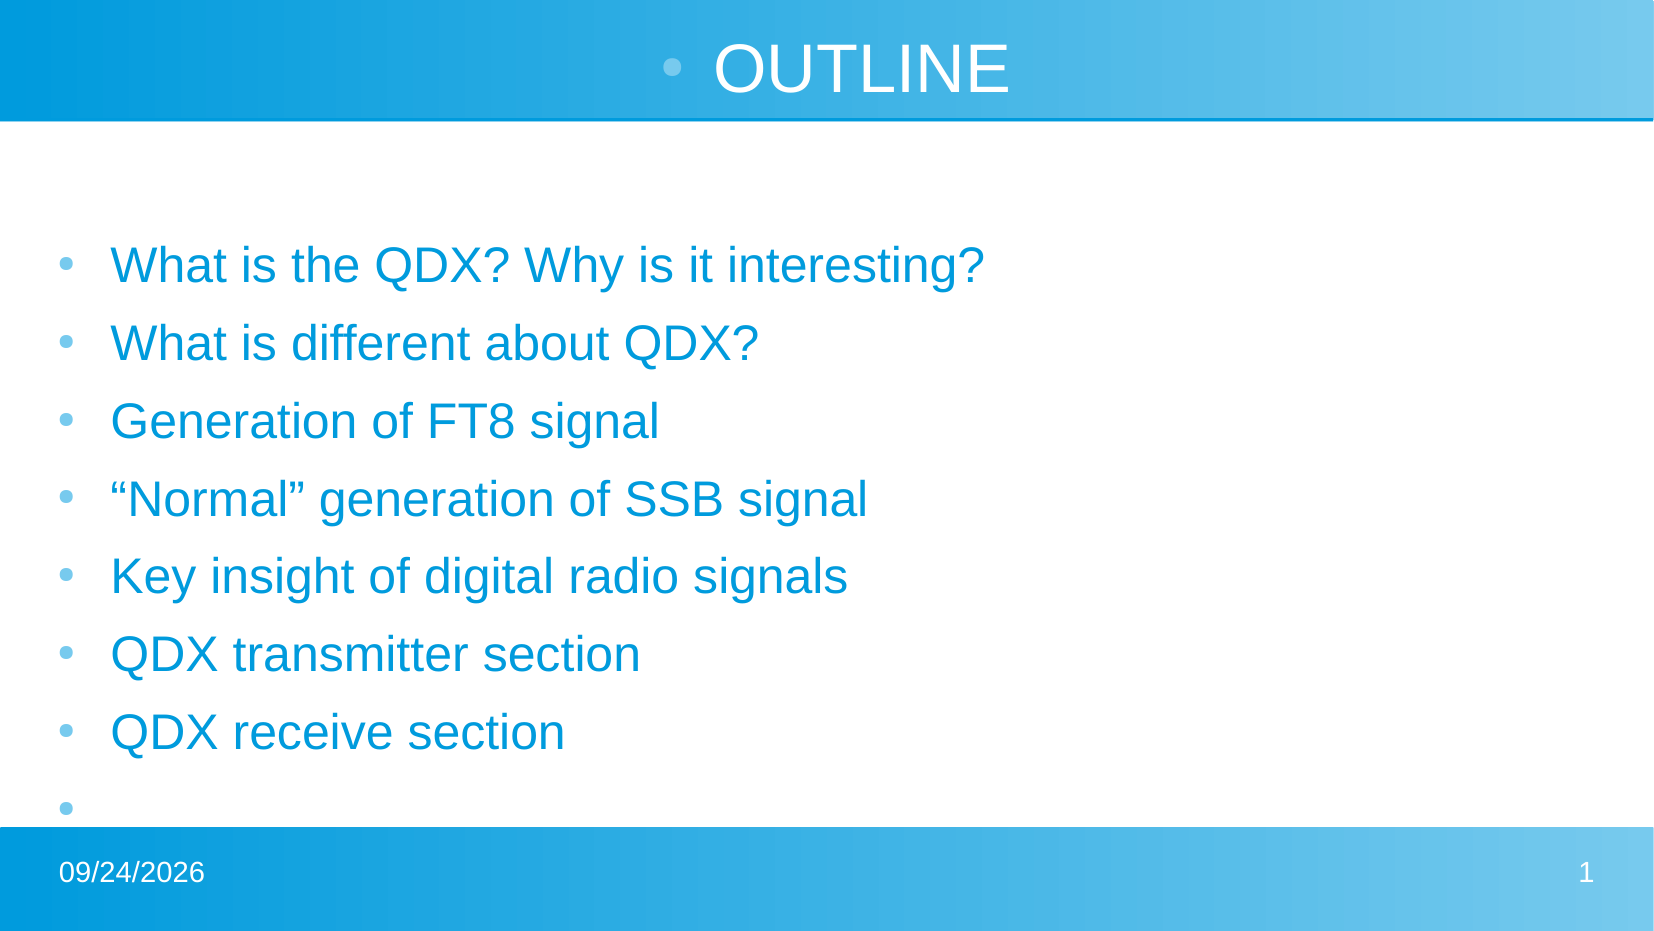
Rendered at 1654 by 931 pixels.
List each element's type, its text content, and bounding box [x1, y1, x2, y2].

list What is the QDX? Why is it interesting? What is different about QDX? Generation of FT8 signal “Normal” generation of SSB signal Key insight of digital radio signals QDX transmitter section QDX receive section [39, 159, 1576, 751]
title OUTLINE [59, 29, 1595, 108]
